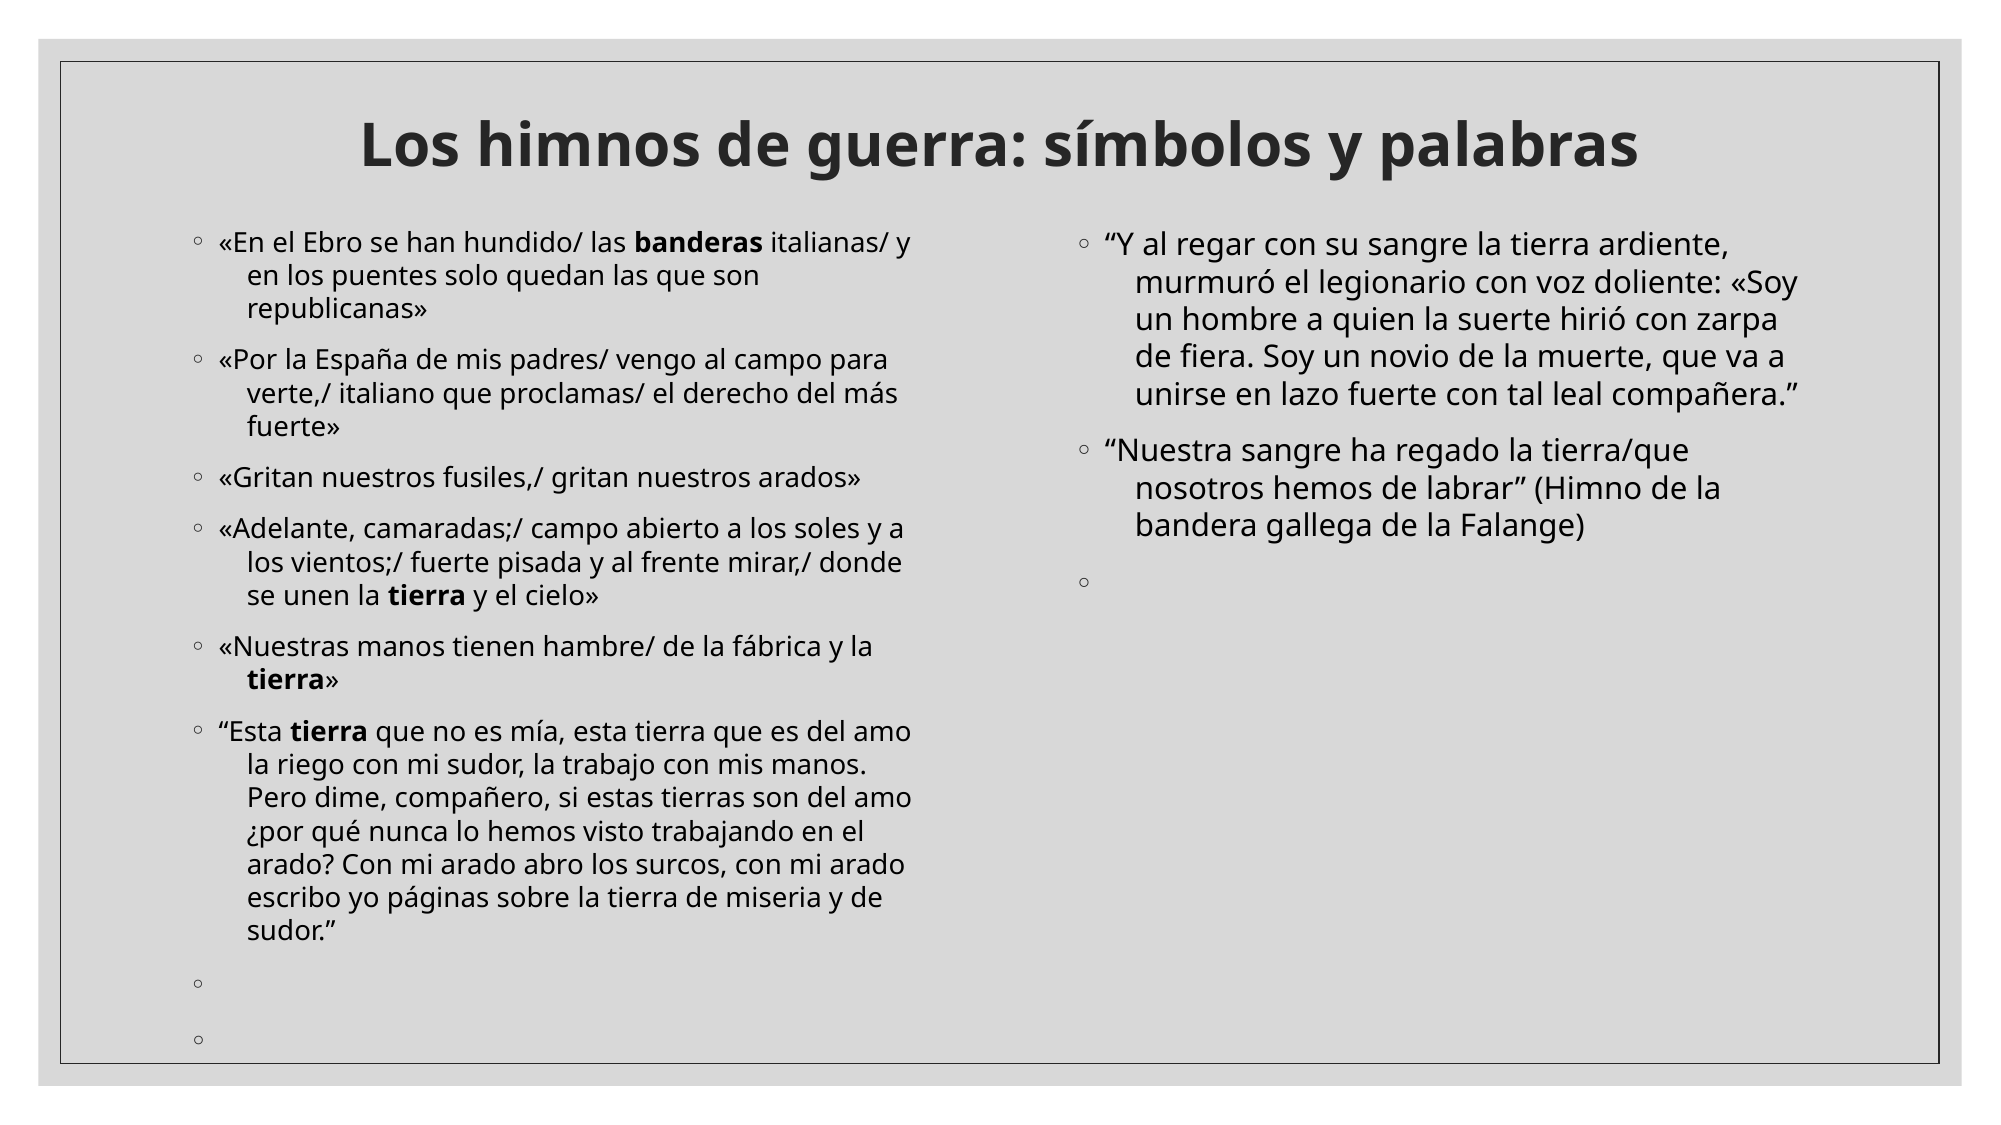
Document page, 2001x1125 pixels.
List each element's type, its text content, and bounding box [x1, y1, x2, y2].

list “Y al regar con su sangre la tierra ardiente, murmuró el legionario con voz doliente: «Soy un hombre a quien la suerte hirió con zarpa de fiera. Soy un novio de la muerte, que va a unirse en lazo fuerte con tal leal compañera.” “Nuestra sangre ha regado la tierra/que nosotros hemos de labrar” (Himno de la bandera gallega de la Falange) [1059, 216, 1825, 961]
title Los himnos de guerra: símbolos y palabras [174, 105, 1825, 190]
list «En el Ebro se han hundido/ las banderas italianas/ y en los puentes solo quedan las que son republicanas» «Por la España de mis padres/ vengo al campo para verte,/ italiano que proclamas/ el derecho del más fuerte» «Gritan nuestros fusiles,/ gritan nuestros arados» «Adelante, camaradas;/ campo abierto a los soles y a los vientos;/ fuerte pisada y al frente mirar,/ donde se unen la tierra y el cielo» «Nuestras manos tienen hambre/ de la fábrica y la tierra» “Esta tierra que no es mía, esta tierra que es del amo la riego con mi sudor, la trabajo con mis manos. Pero dime, compañero, si estas tierras son del amo ¿por qué nunca lo hemos visto trabajando en el arado? Con mi arado abro los surcos, con mi arado escribo yo páginas sobre la tierra de miseria y de sudor.” [174, 216, 940, 961]
